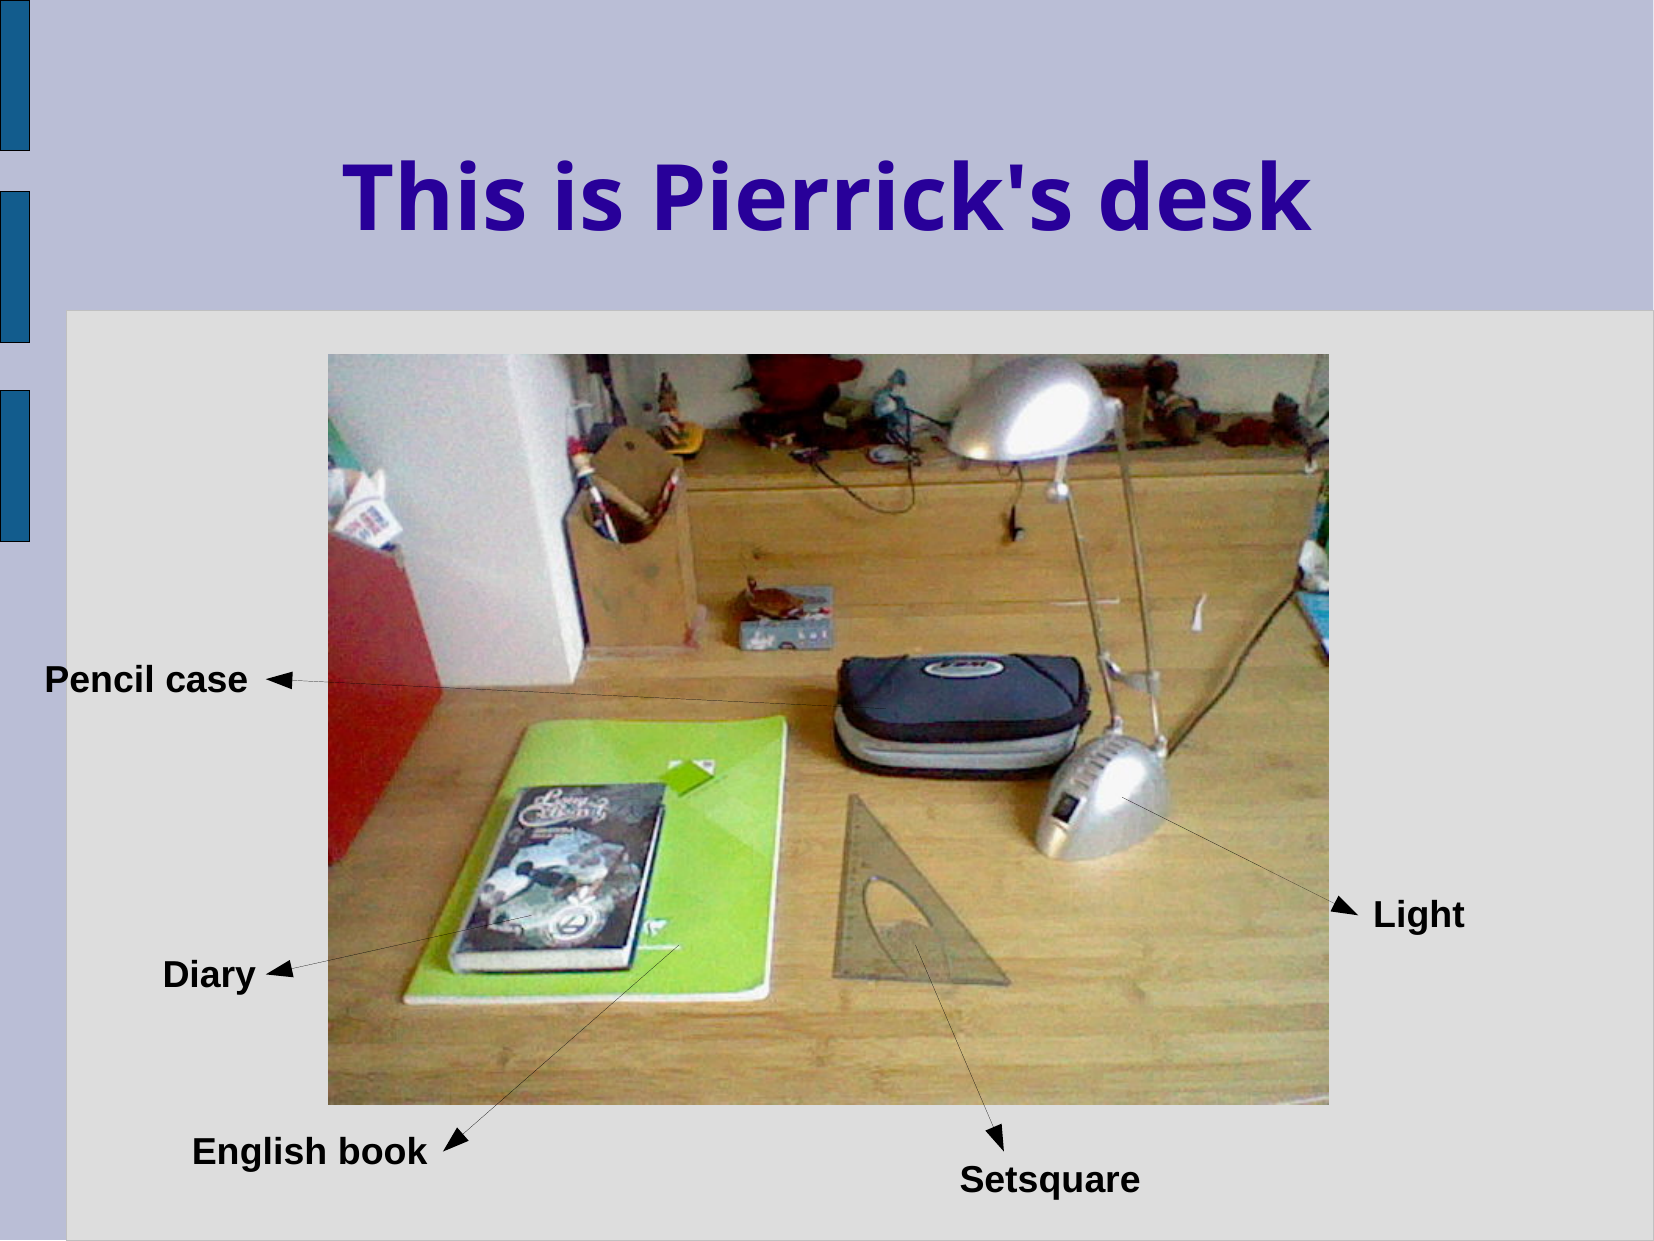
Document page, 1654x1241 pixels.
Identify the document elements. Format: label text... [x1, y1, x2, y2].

text_box Setsquare [944, 1151, 1182, 1210]
text_box English book [177, 1123, 443, 1182]
title This is Pierrick's desk [121, 98, 1534, 291]
text_box Light [1358, 885, 1595, 944]
picture [328, 354, 1329, 1105]
text_box Pencil case [29, 650, 296, 709]
text_box Diary [147, 945, 296, 1004]
